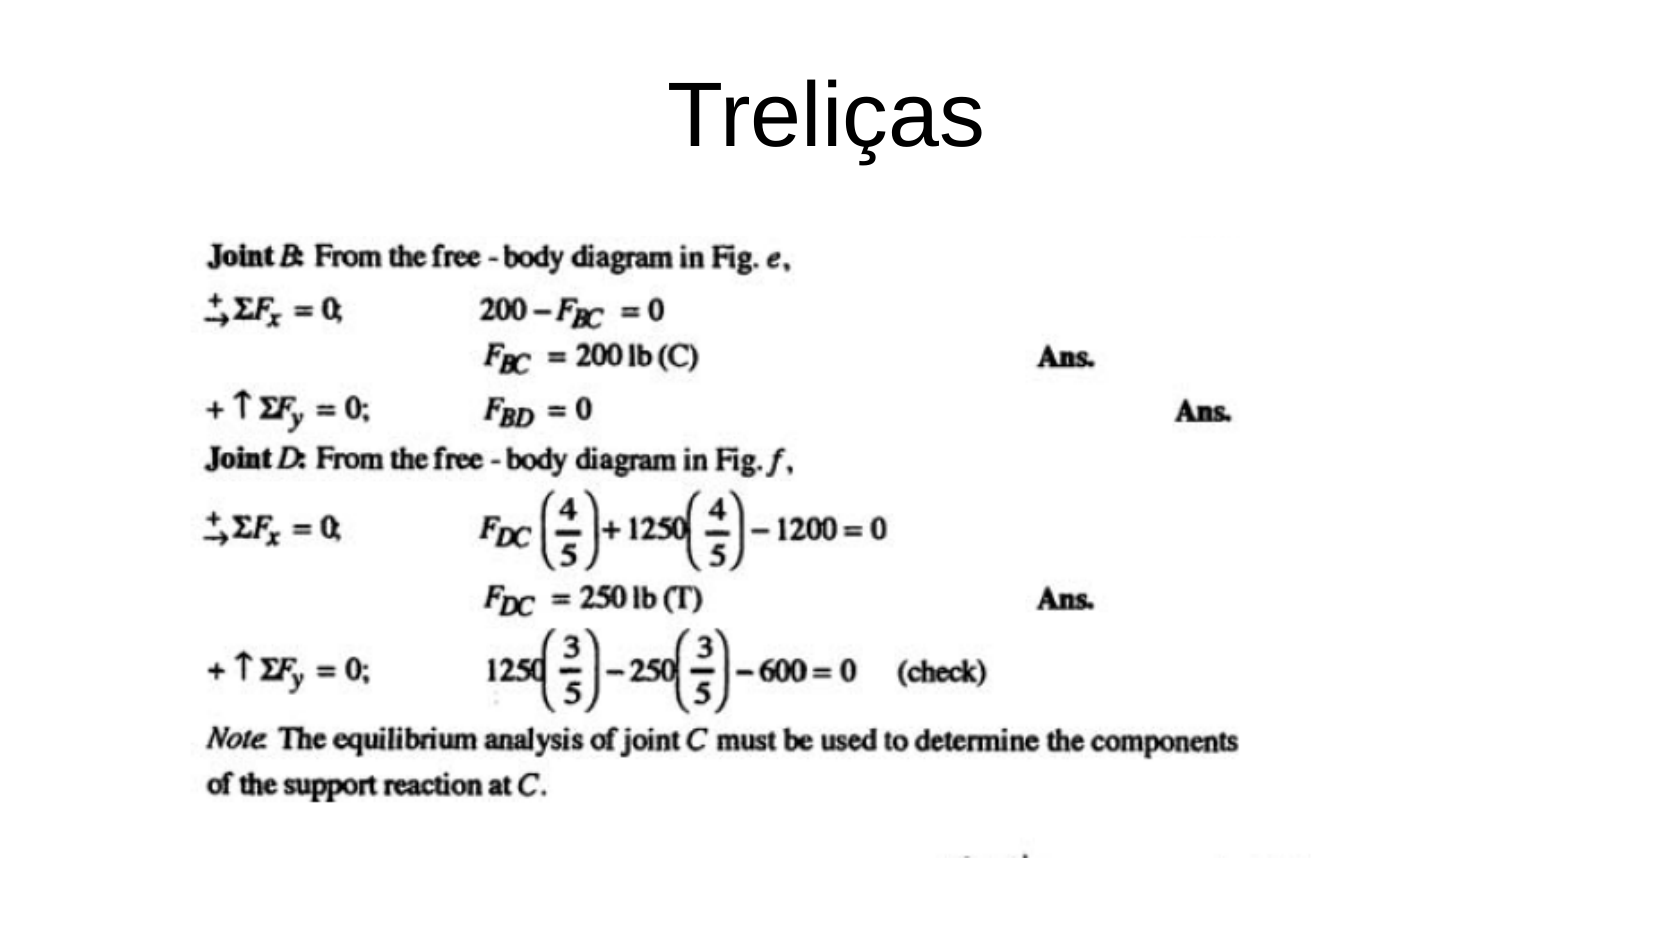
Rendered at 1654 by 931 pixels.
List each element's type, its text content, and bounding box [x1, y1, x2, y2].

picture [177, 236, 1506, 858]
title Treliças [82, 37, 1571, 193]
